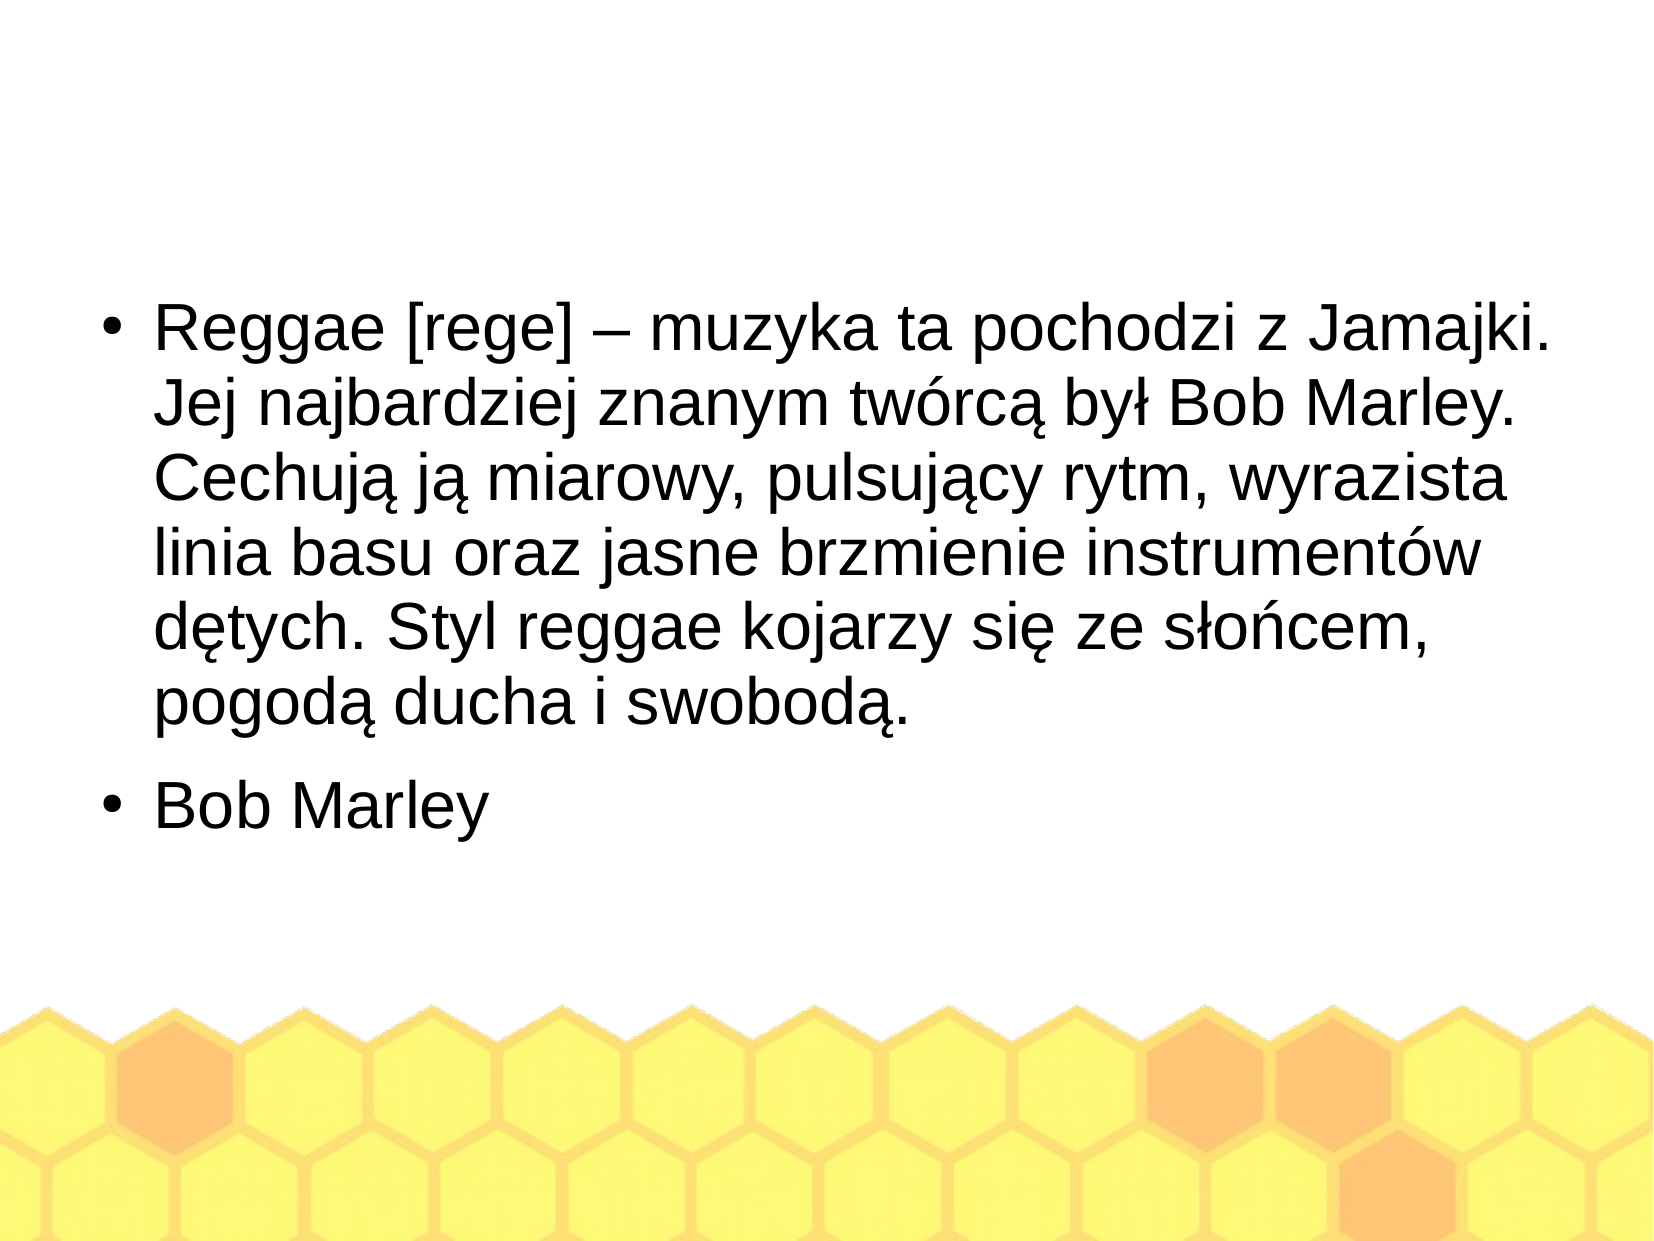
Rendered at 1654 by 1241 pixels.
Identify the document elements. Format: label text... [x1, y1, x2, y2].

list Reggae [rege] – muzyka ta pochodzi z Jamajki. Jej najbardziej znanym twórcą był Bob Marley. Cechują ją miarowy, pulsujący rytm, wyrazista linia basu oraz jasne brzmienie instrumentów dętych. Styl reggae kojarzy się ze słońcem, pogodą ducha i swobodą. Bob Marley [82, 290, 1571, 1010]
picture [0, 1001, 1654, 1241]
